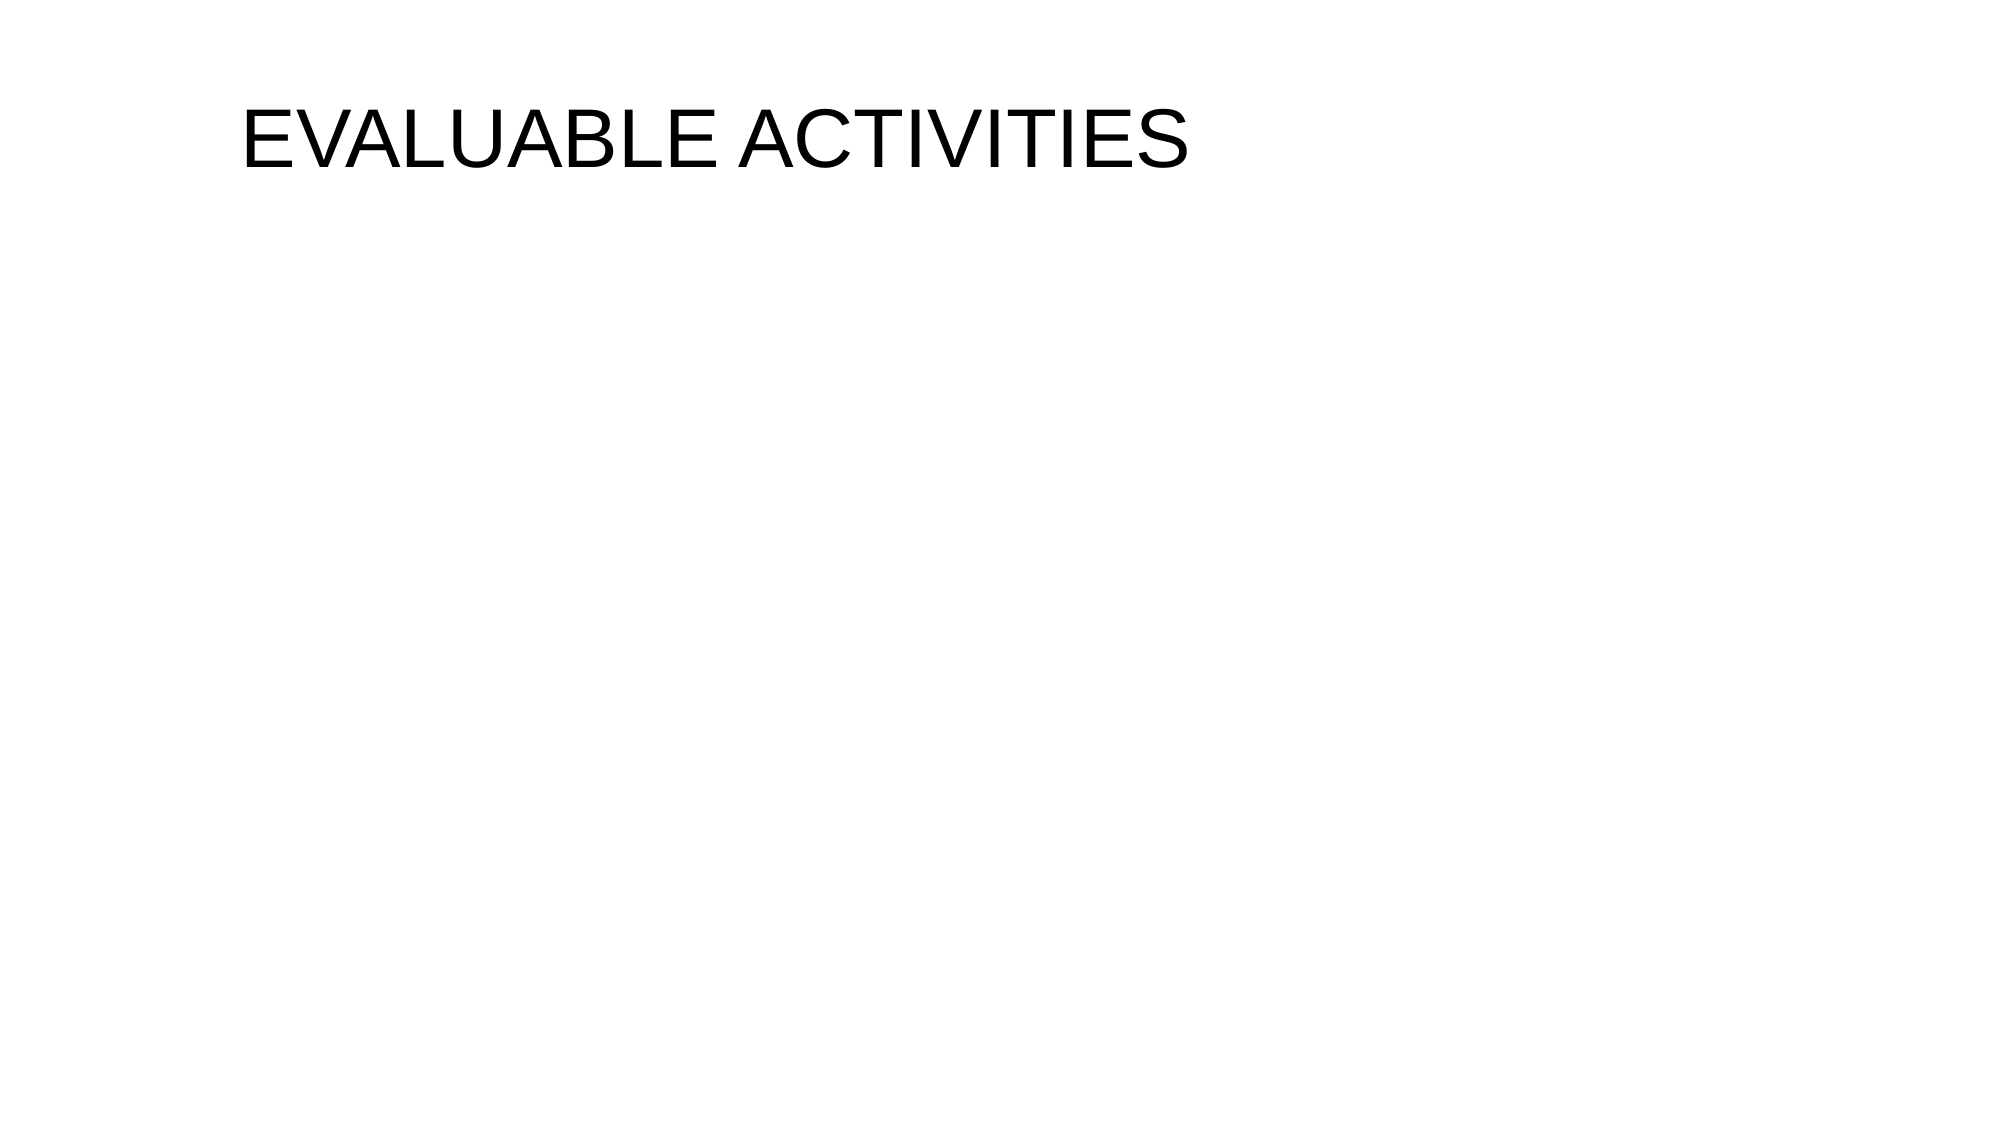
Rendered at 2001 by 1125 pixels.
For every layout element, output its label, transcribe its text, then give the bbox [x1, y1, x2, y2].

list EVALUABLE ACTIVITIES [240, 92, 1532, 655]
